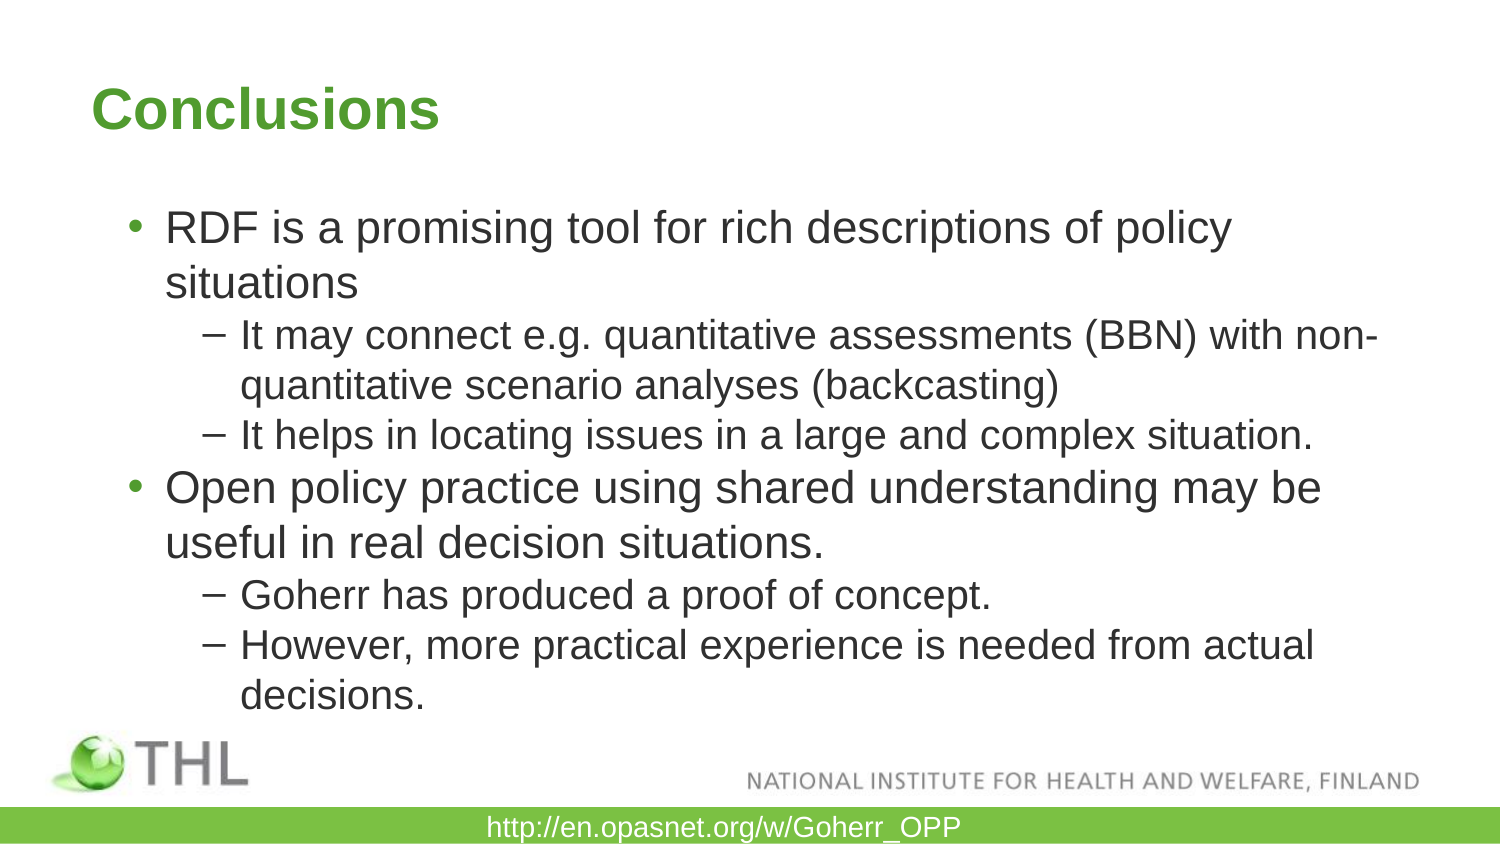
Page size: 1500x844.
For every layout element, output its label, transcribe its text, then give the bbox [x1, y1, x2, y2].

list RDF is a promising tool for rich descriptions of policy situations It may connect e.g. quantitative assessments (BBN) with non-quantitative scenario analyses (backcasting) It helps in locating issues in a large and complex situation. Open policy practice using shared understanding may be useful in real decision situations. Goherr has produced a proof of concept. However, more practical experience is needed from actual decisions. [75, 182, 1424, 742]
picture [24, 719, 275, 803]
picture [715, 763, 1465, 801]
title Conclusions [76, 32, 1424, 156]
